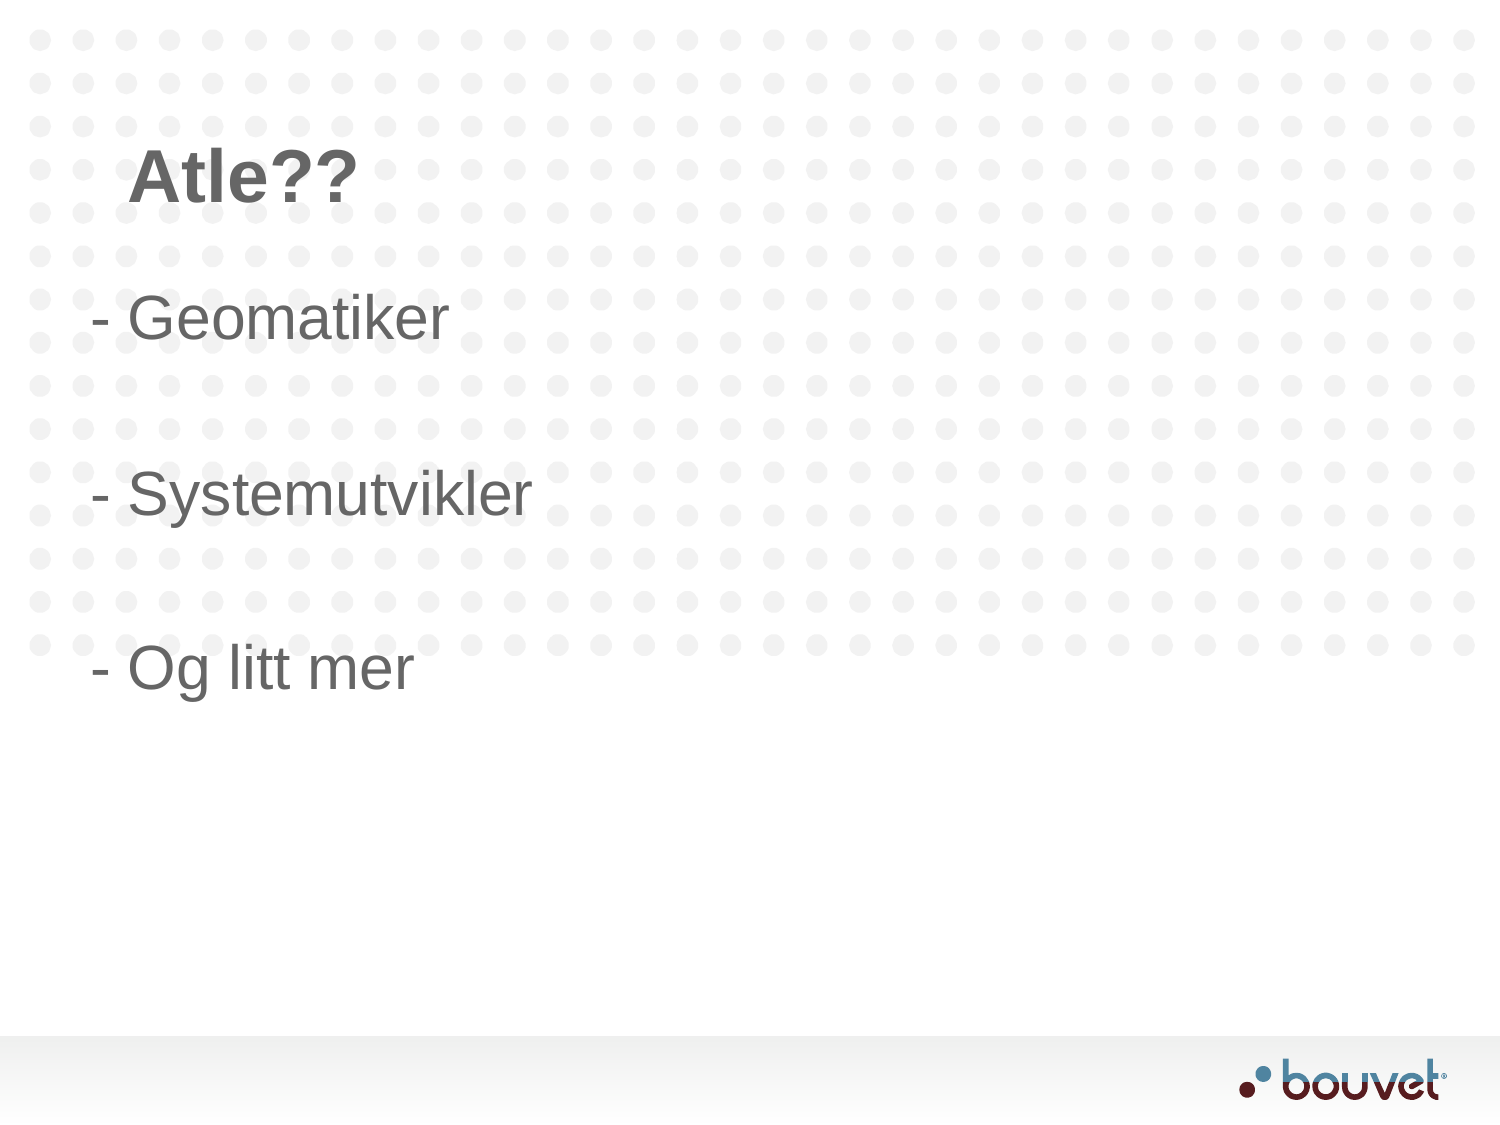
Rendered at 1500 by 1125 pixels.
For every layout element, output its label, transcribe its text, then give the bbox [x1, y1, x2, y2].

list - Geomatiker - Systemutvikler - Og litt mer [75, 262, 1425, 1036]
title Atle?? [75, 14, 1425, 233]
